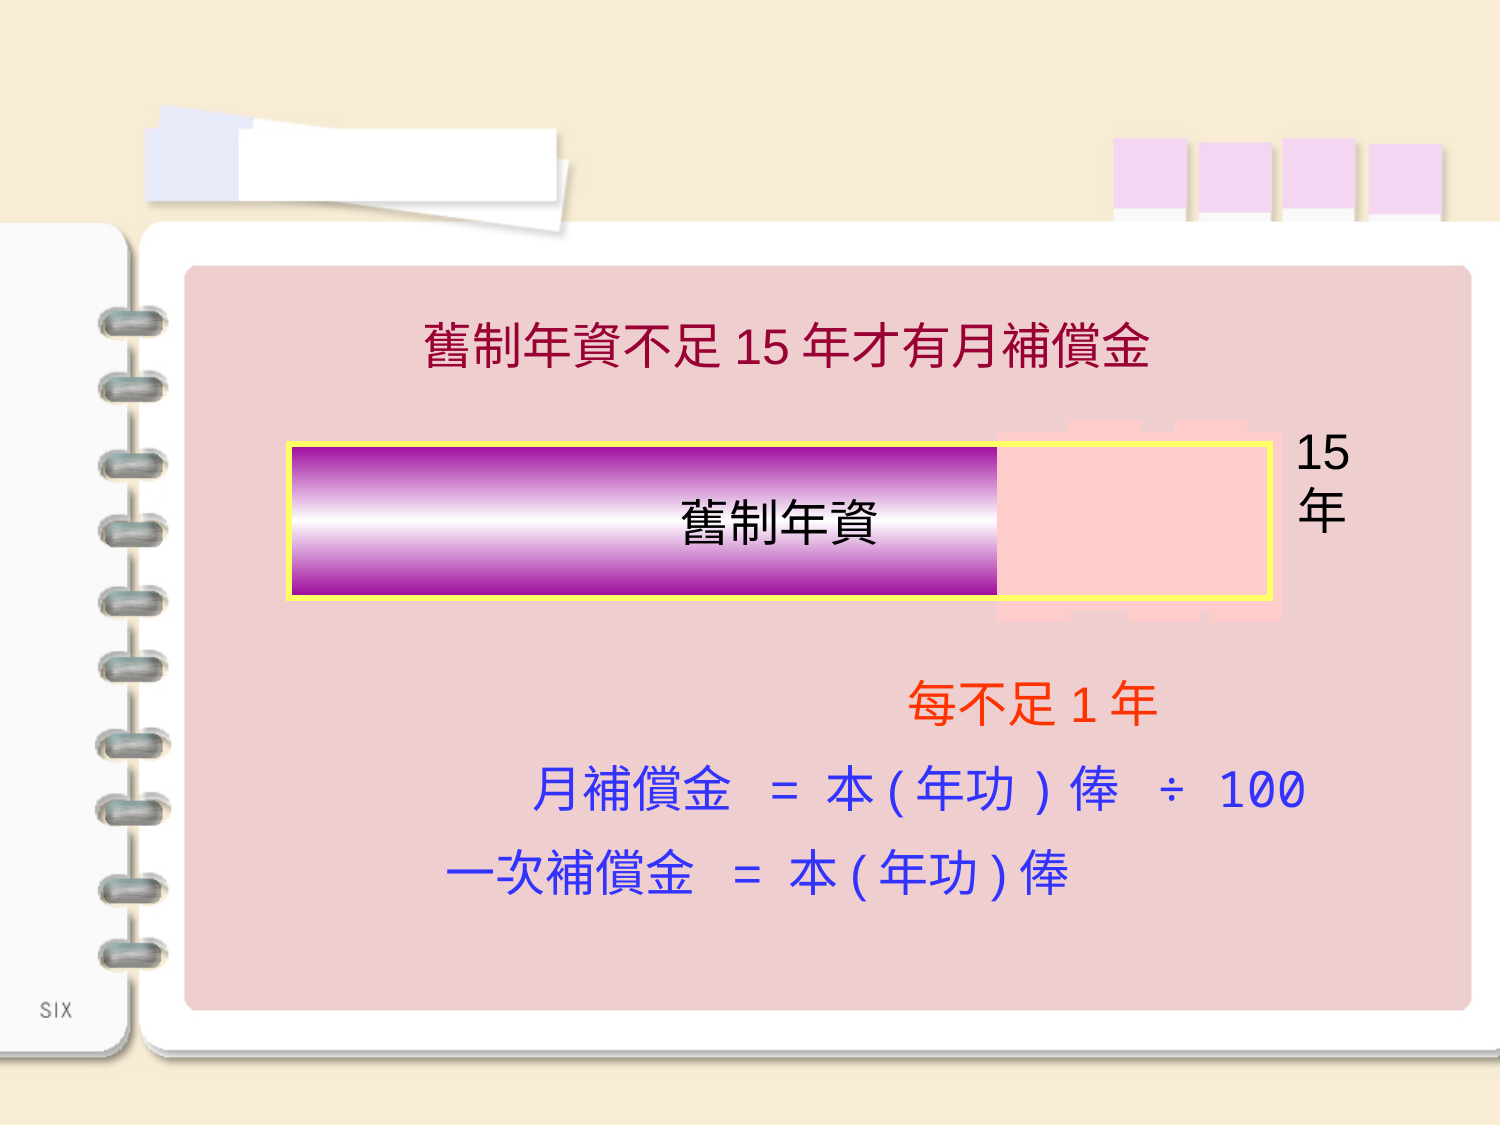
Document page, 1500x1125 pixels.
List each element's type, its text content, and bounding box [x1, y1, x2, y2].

text_box 舊制年資 [292, 447, 998, 595]
text_box [998, 421, 1281, 622]
text_box [998, 447, 1267, 595]
text_box 15 年 [1270, 409, 1376, 551]
text_box 每不足1年 月補償金 = 本(年功)俸 ÷ 100 一次補償金 = 本(年功)俸 [431, 645, 1211, 905]
text_box 舊制年資不足15年才有月補償金 [407, 291, 1187, 374]
